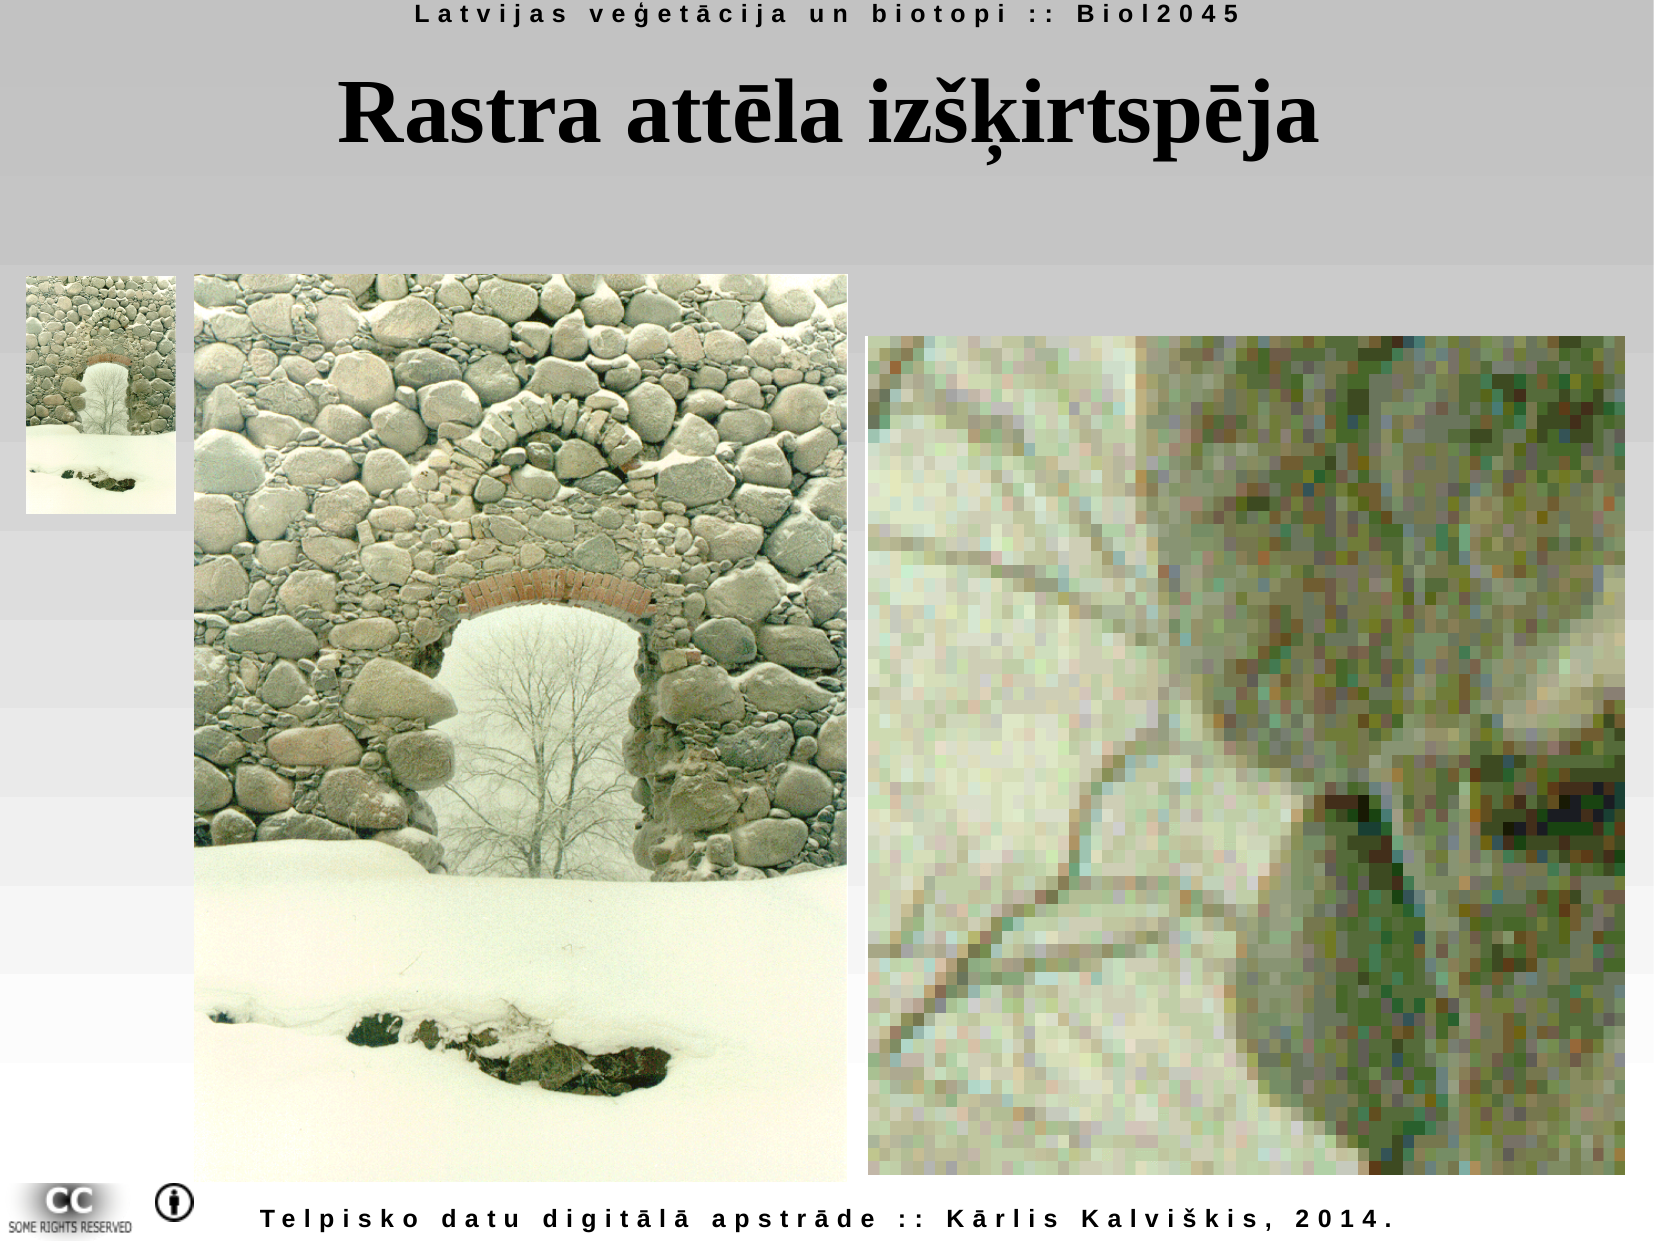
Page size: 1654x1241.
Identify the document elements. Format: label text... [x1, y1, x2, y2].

title Rastra attēla izšķirtspēja [34, 61, 1626, 296]
picture [0, 0, 1654, 1241]
